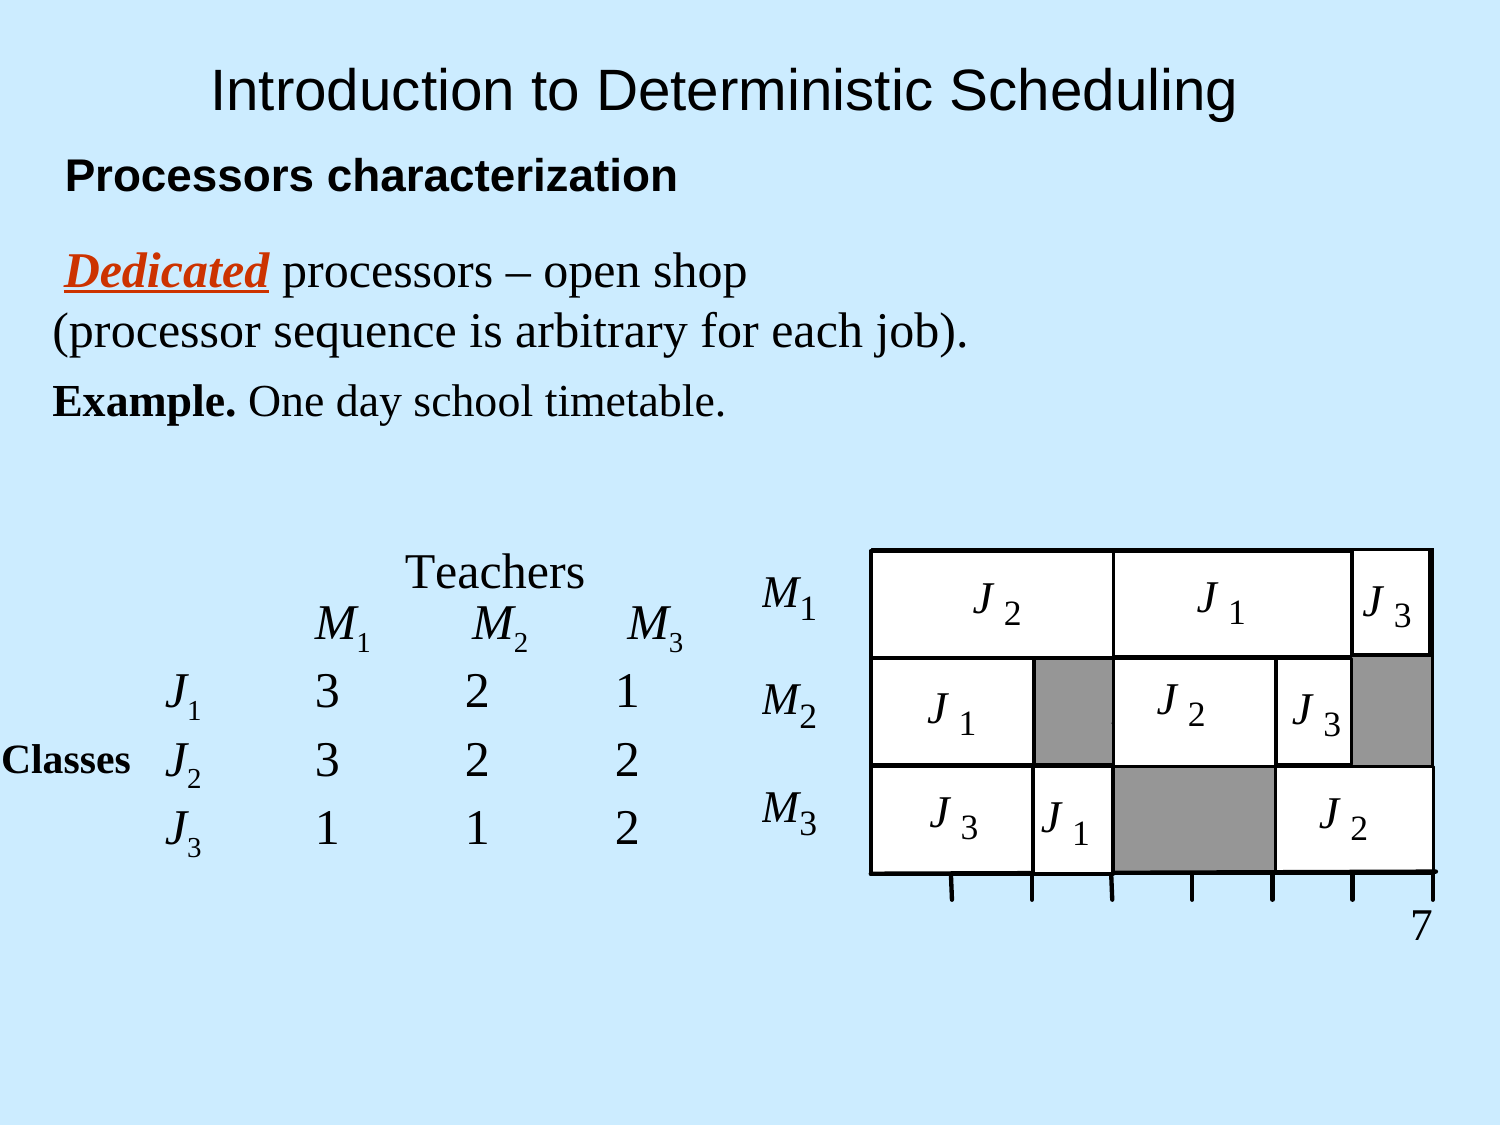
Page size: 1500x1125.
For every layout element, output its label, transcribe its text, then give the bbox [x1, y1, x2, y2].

chart [762, 548, 1450, 963]
text_box Classes [0, 723, 146, 790]
text_box Dedicated processors – open shop (processor sequence is arbitrary for each job). [37, 229, 1500, 362]
text_box Processors characterization [49, 137, 1338, 208]
title Introduction to Deterministic Scheduling [0, 12, 1450, 163]
text_box Teachers [390, 531, 601, 581]
text_box Example. One day school timetable. [37, 362, 1500, 433]
text_box M1 M2 M3 J1 3 2 1 J2 3 2 2 J3 1 1 2 [150, 581, 838, 871]
